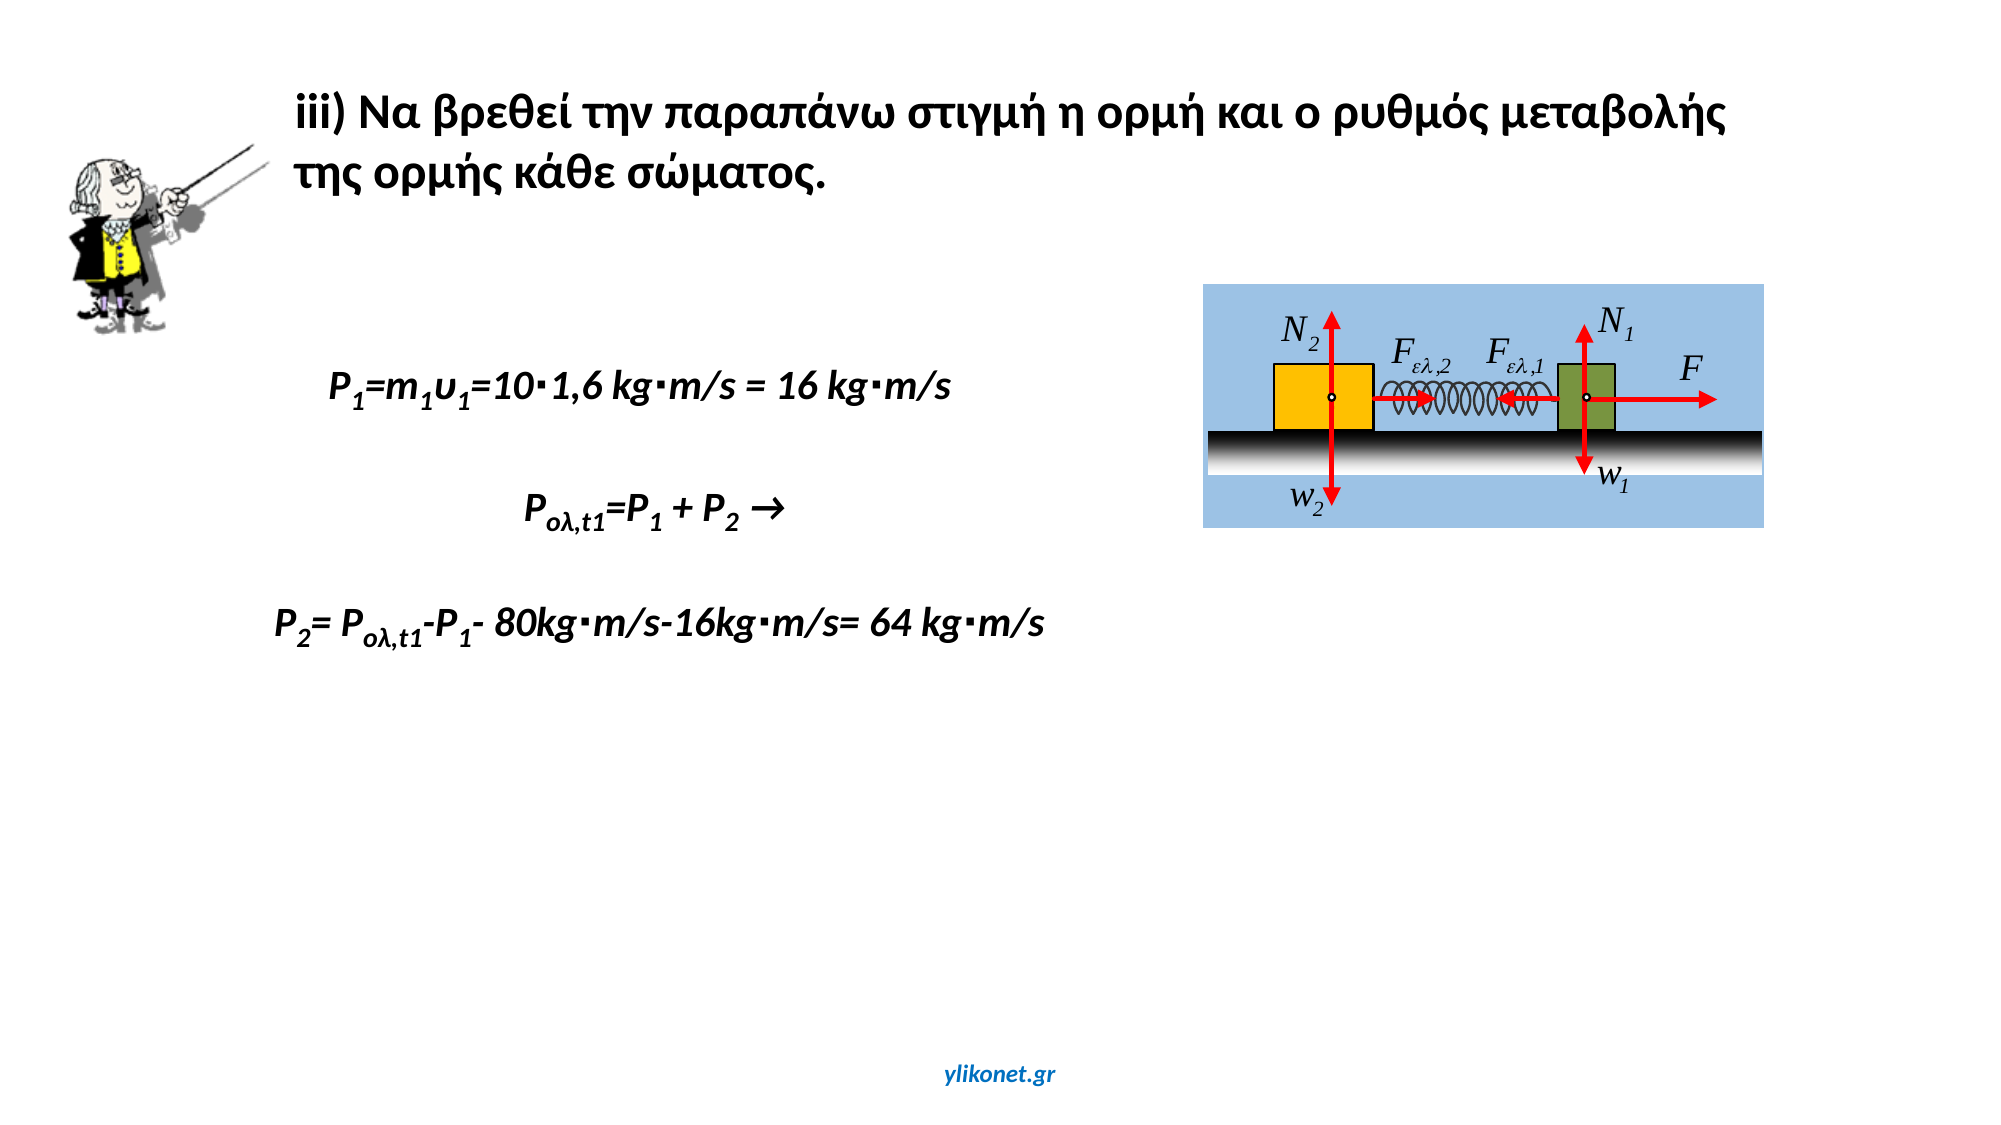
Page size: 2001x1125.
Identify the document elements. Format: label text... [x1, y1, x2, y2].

chart [1203, 283, 1764, 528]
picture [56, 139, 258, 332]
text_box Ρ1=m1υ1=10∙1,6 kg∙m/s = 16 kg∙m/s [279, 293, 1000, 396]
text_box Ρολ,t1=Ρ1 + Ρ2 → Ρ2= Ρολ,t1-Ρ1- 80kg∙m/s-16kg∙m/s= 64 kg∙m/s [257, 414, 1062, 618]
text_box iii) Να βρεθεί την παραπάνω στιγμή η ορμή και ο ρυθμός μεταβολής της ορμής κάθε σώματος. [279, 70, 1819, 207]
text_box ylikonet.gr [683, 1042, 1317, 1103]
